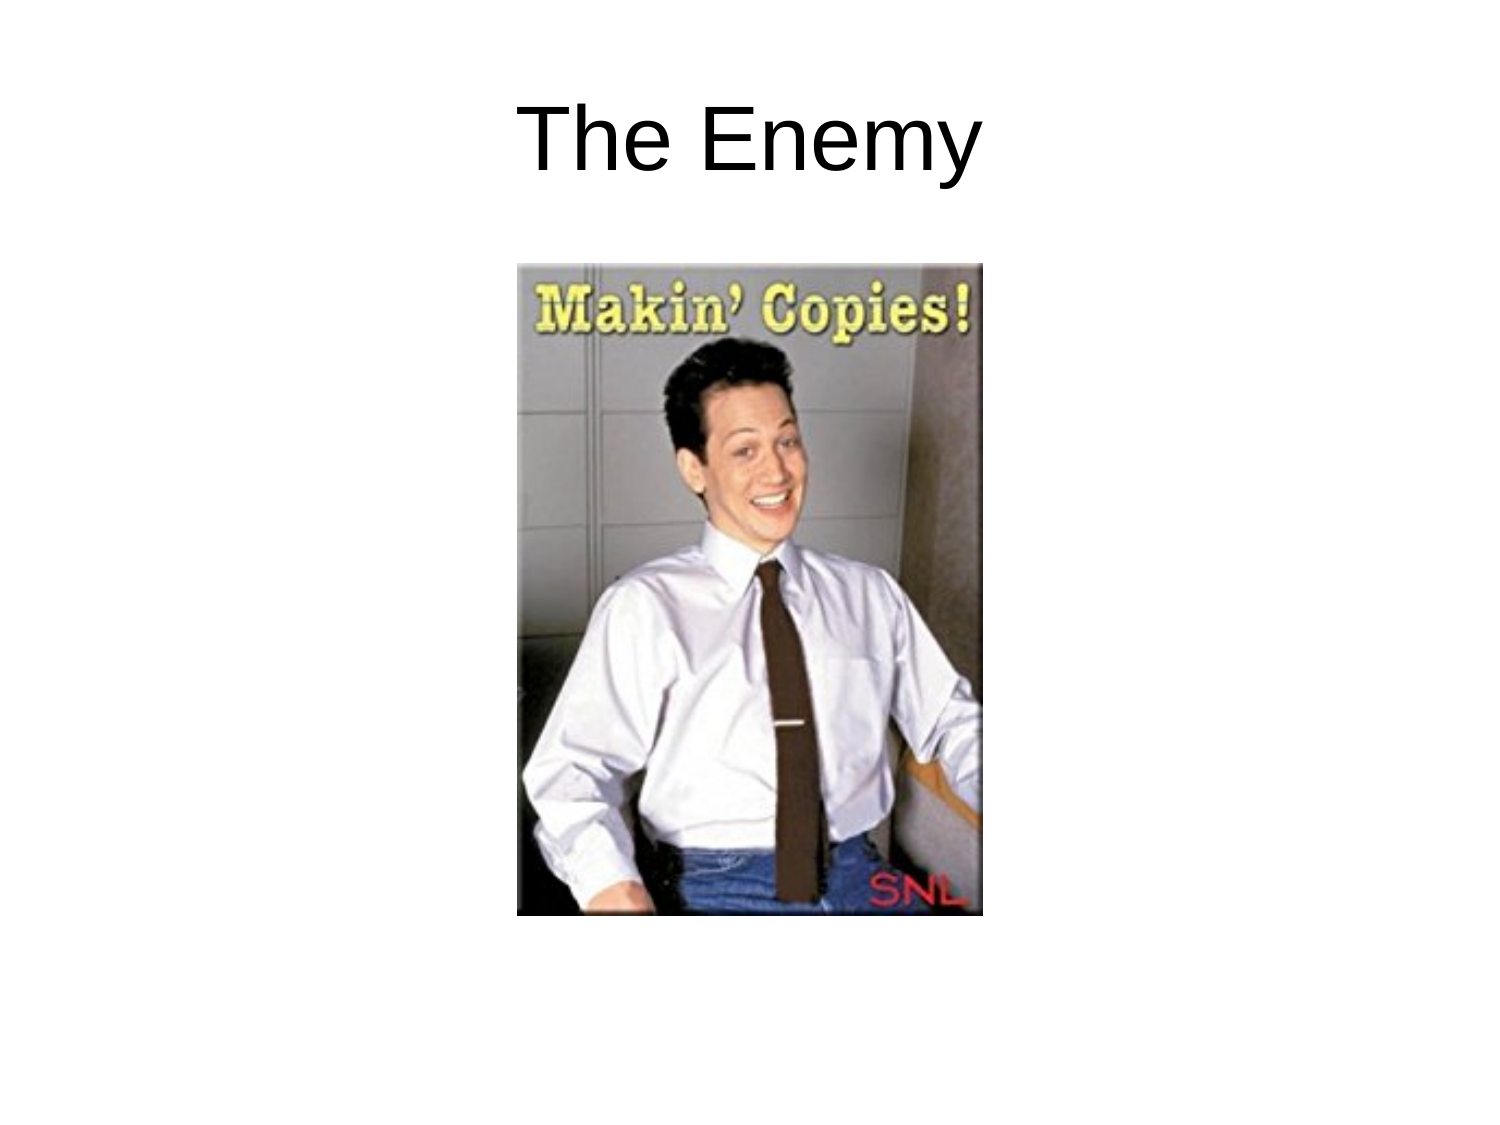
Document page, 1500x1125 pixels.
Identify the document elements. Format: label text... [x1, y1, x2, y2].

title The Enemy [75, 44, 1425, 233]
picture [517, 263, 983, 916]
